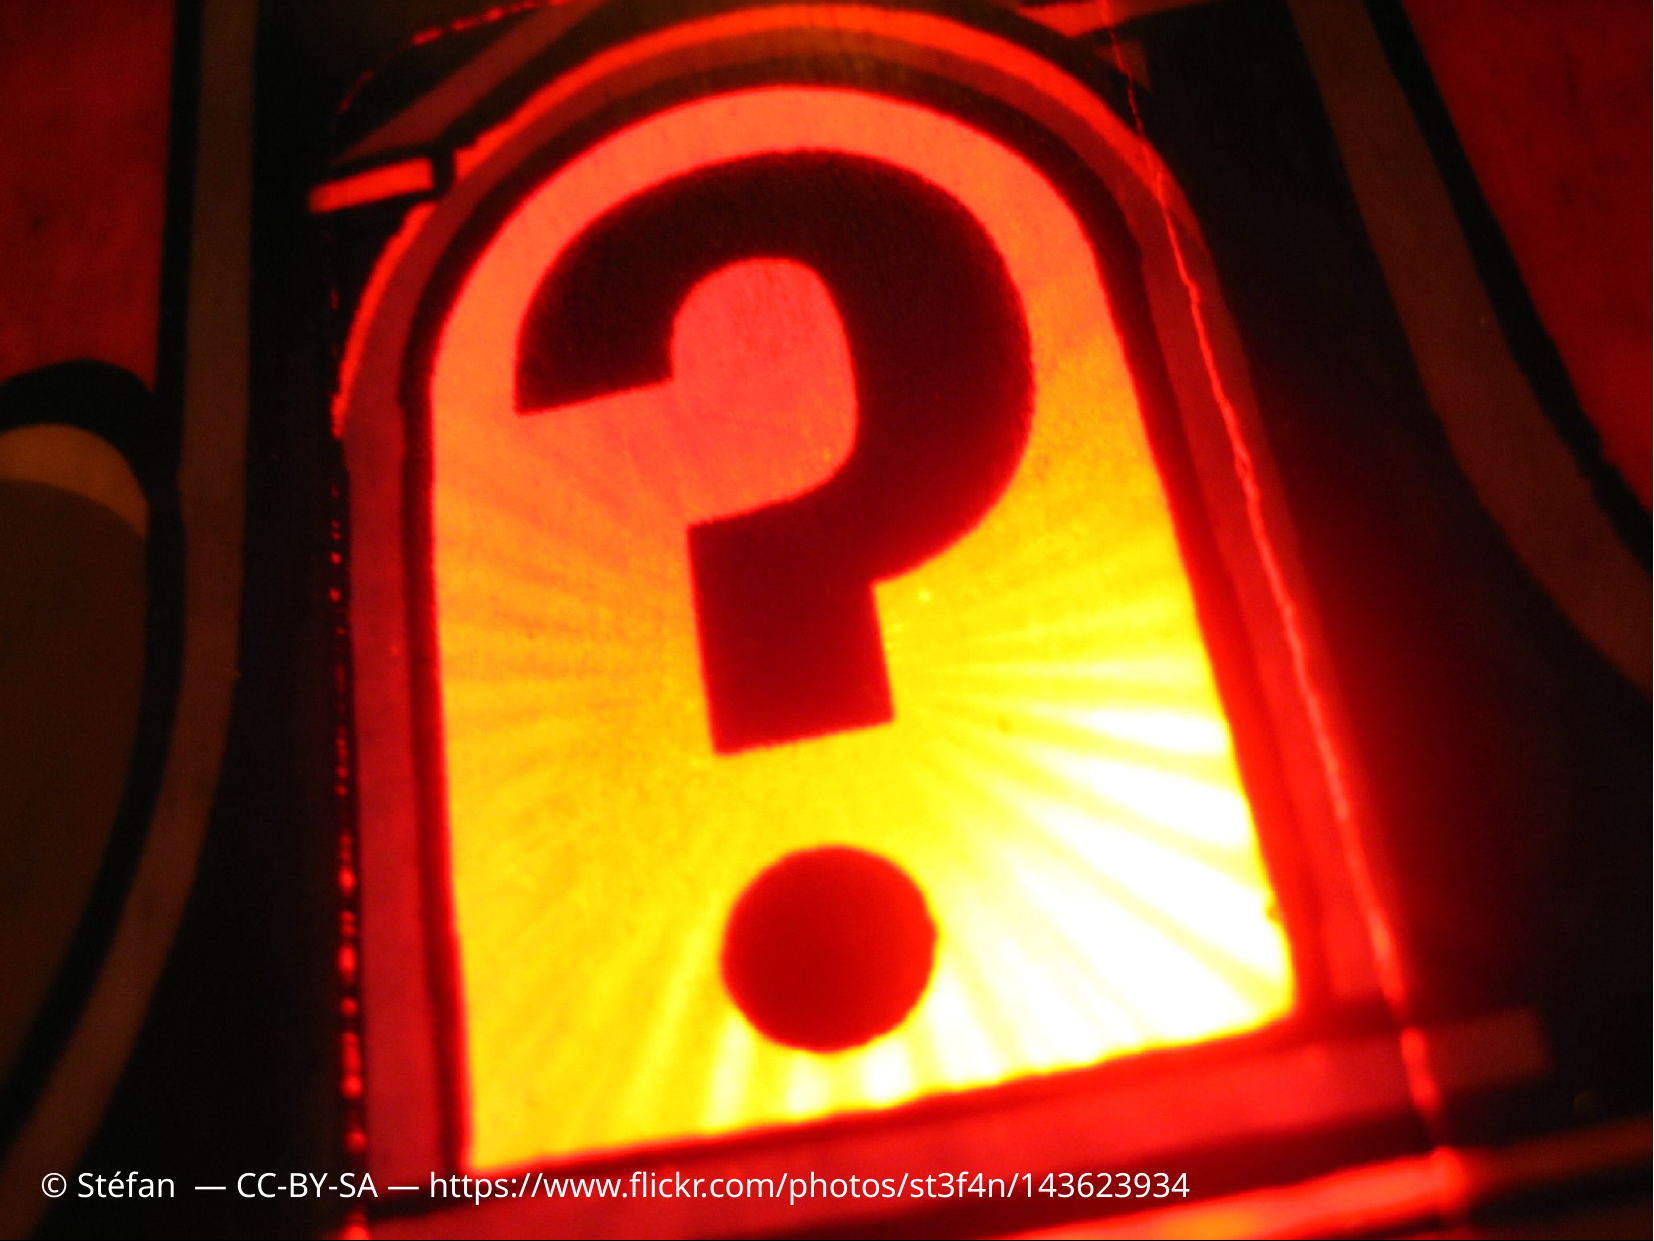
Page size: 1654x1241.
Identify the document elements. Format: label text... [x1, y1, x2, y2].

text_box © Stéfan — CC-BY-SA — https://www.flickr.com/photos/st3f4n/143623934 [25, 1155, 1433, 1208]
picture [0, 0, 1653, 1240]
